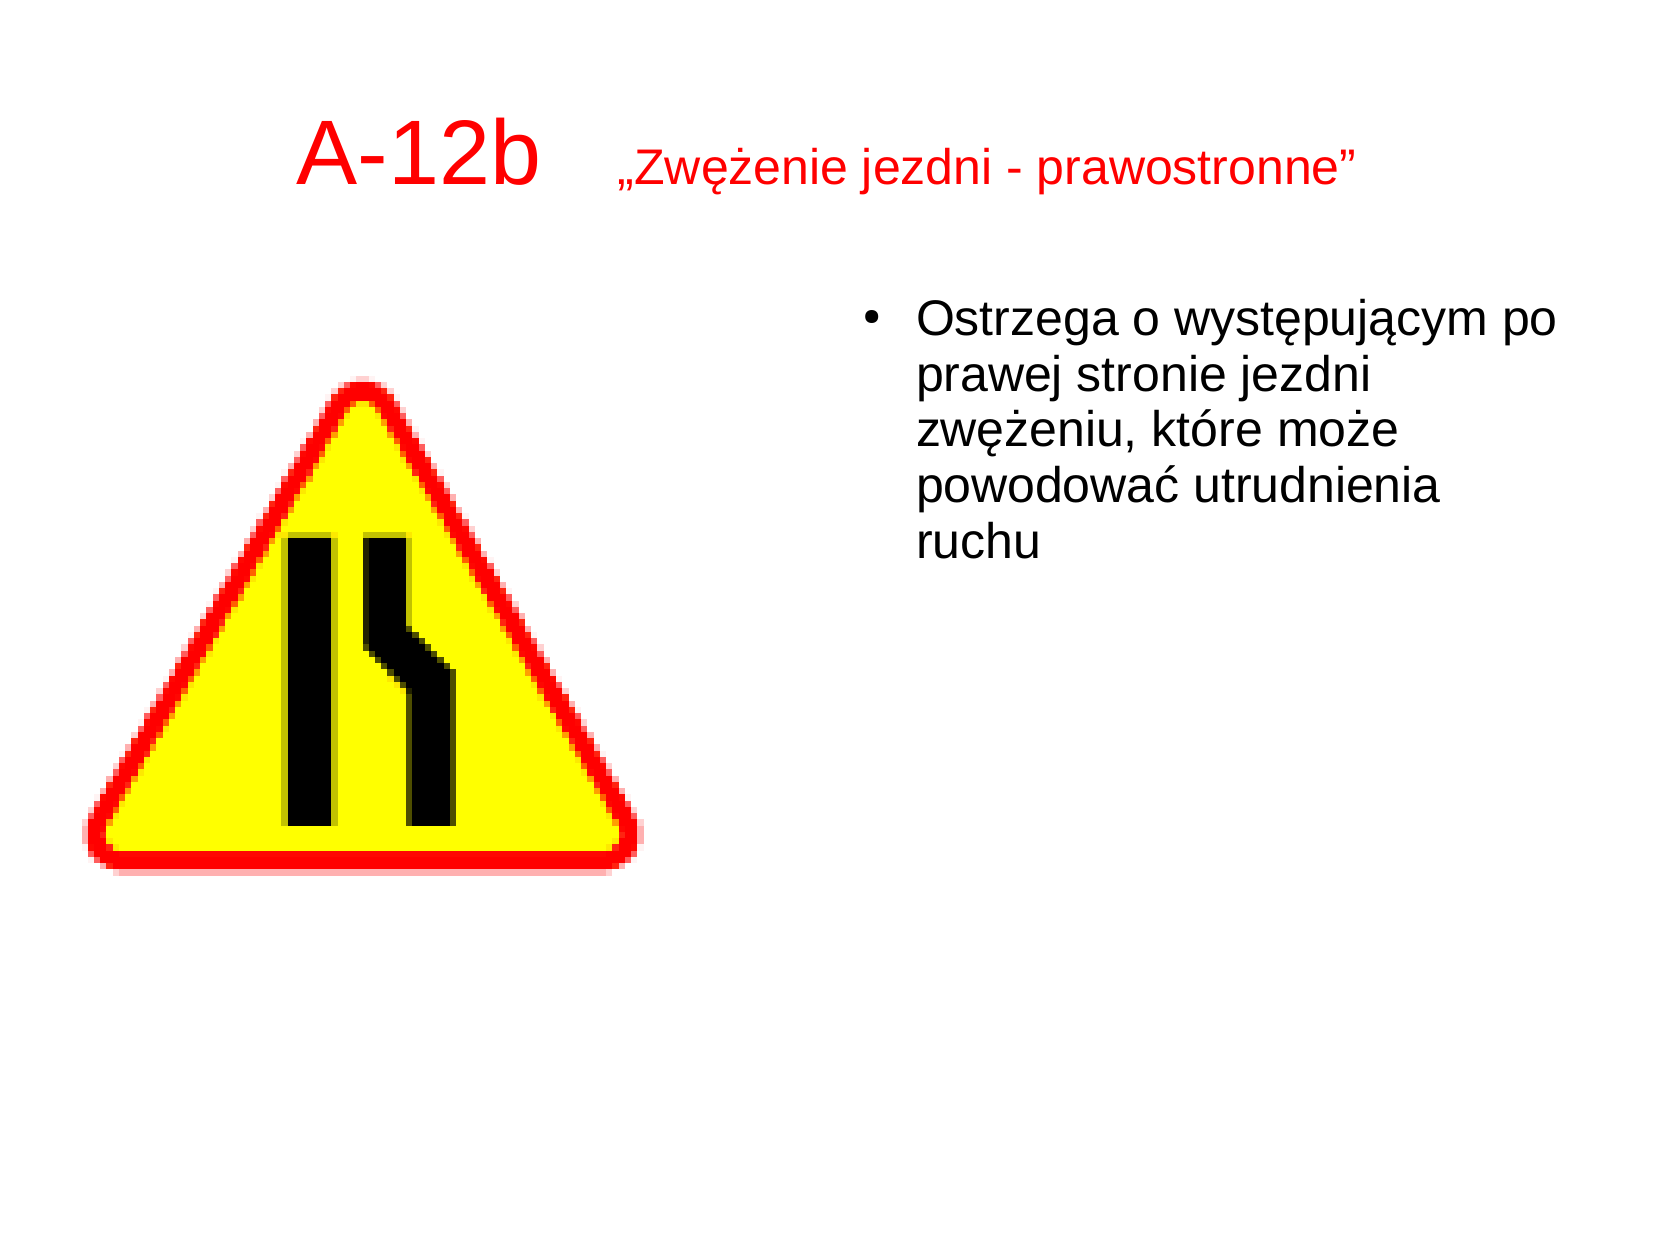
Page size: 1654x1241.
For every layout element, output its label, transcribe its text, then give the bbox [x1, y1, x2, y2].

title A-12b „Zwężenie jezdni - prawostronne” [82, 56, 1571, 250]
list Ostrzega o występującym po prawej stronie jezdni zwężeniu, które może powodować utrudnienia ruchu [845, 290, 1572, 1094]
picture [82, 376, 644, 876]
